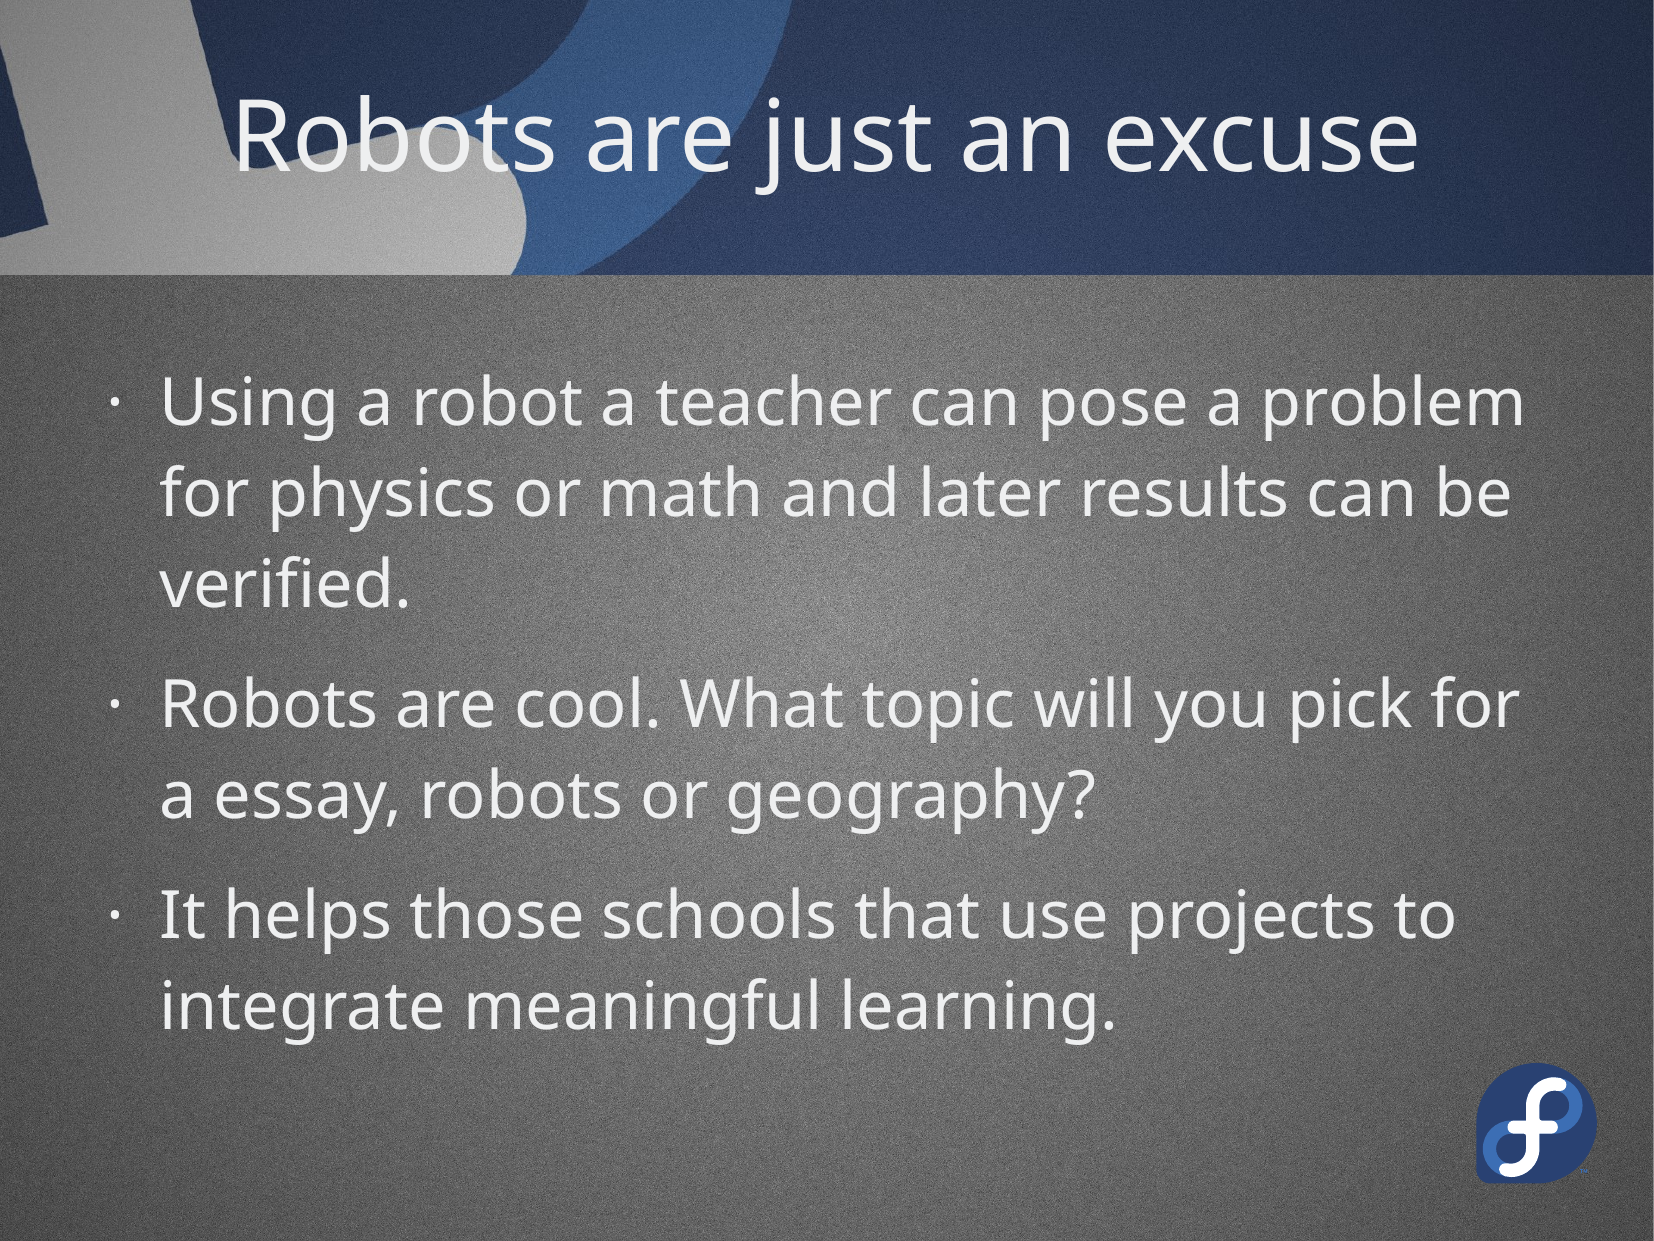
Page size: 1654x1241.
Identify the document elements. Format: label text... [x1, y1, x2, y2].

title Robots are just an excuse [88, 29, 1565, 237]
list Using a robot a teacher can pose a problem for physics or math and later results can be verified. Robots are cool. What topic will you pick for a essay, robots or geography? It helps those schools that use projects to integrate meaningful learning. [88, 354, 1565, 1063]
picture [0, 0, 1654, 1241]
